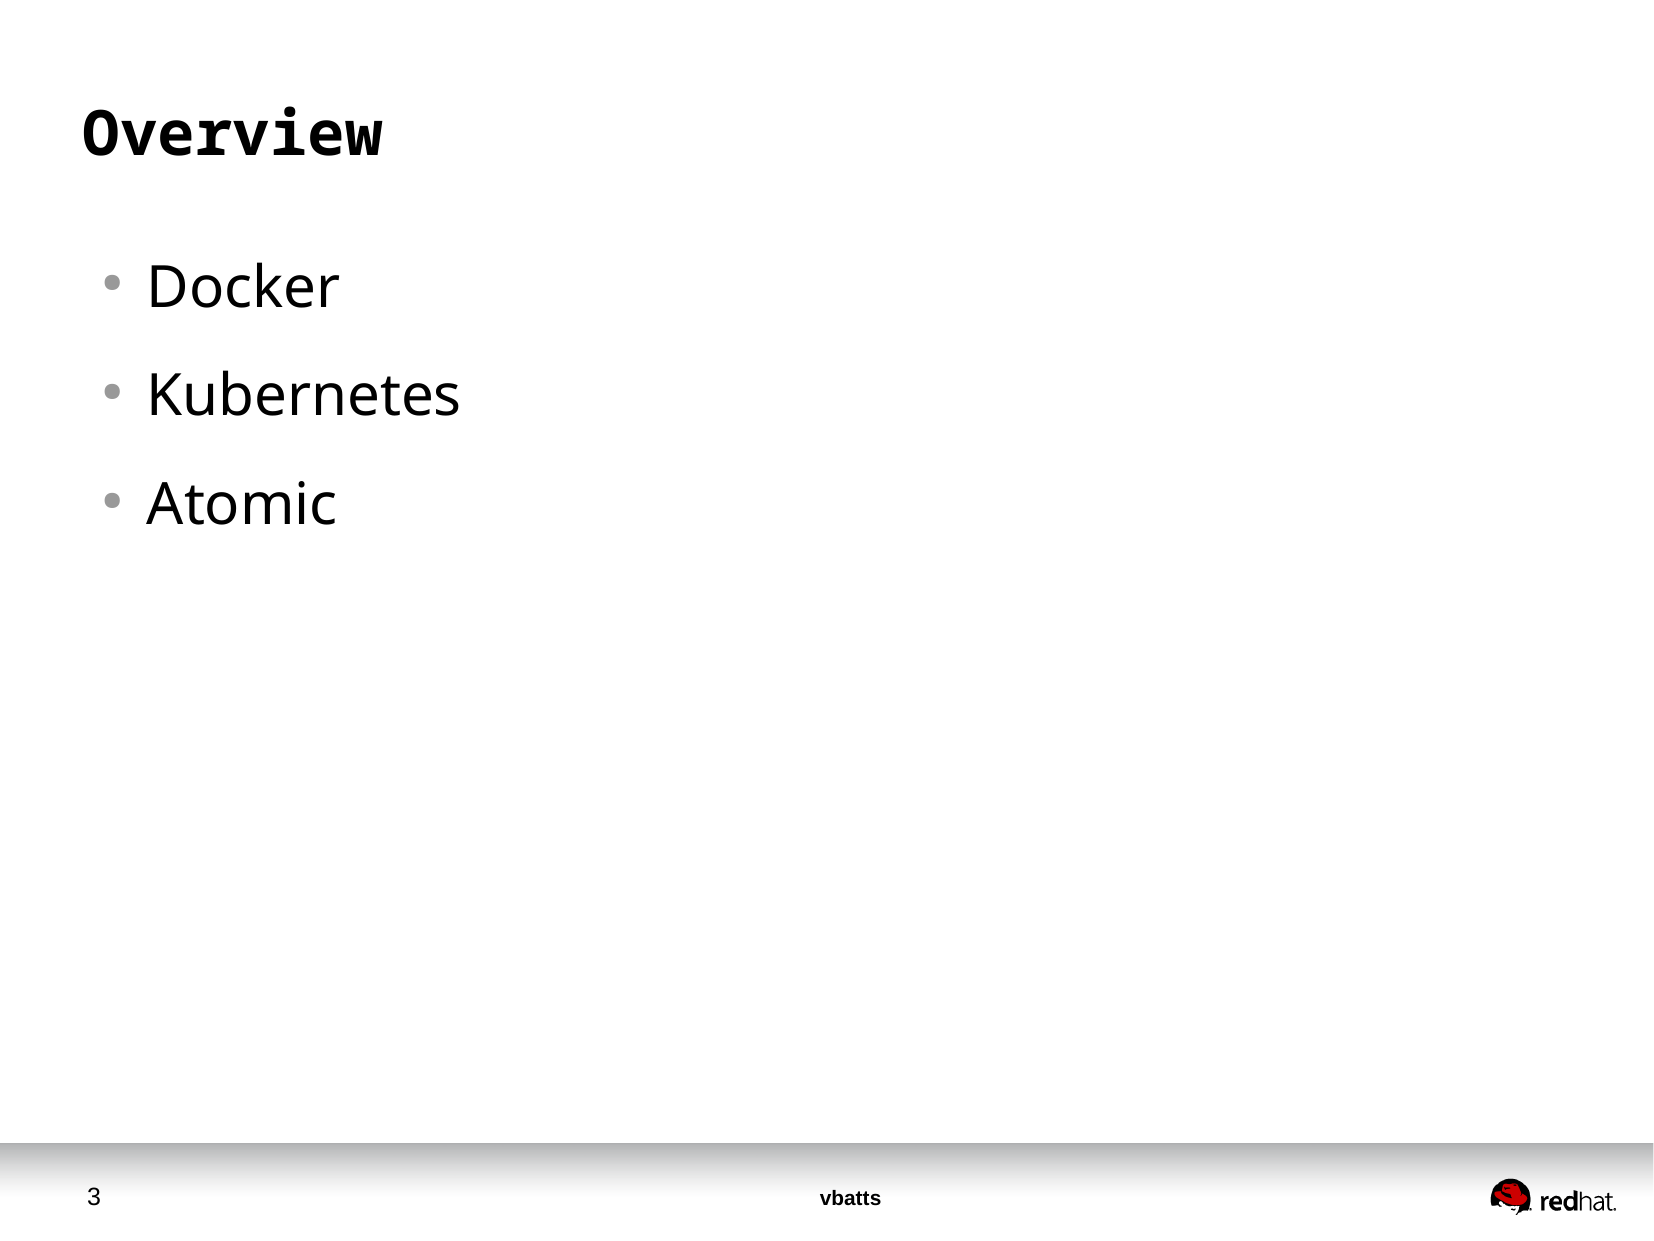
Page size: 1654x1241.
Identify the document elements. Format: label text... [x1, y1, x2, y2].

title Overview [82, 37, 1571, 226]
picture [0, 1143, 1654, 1241]
list Docker Kubernetes Atomic [86, 244, 1576, 1039]
